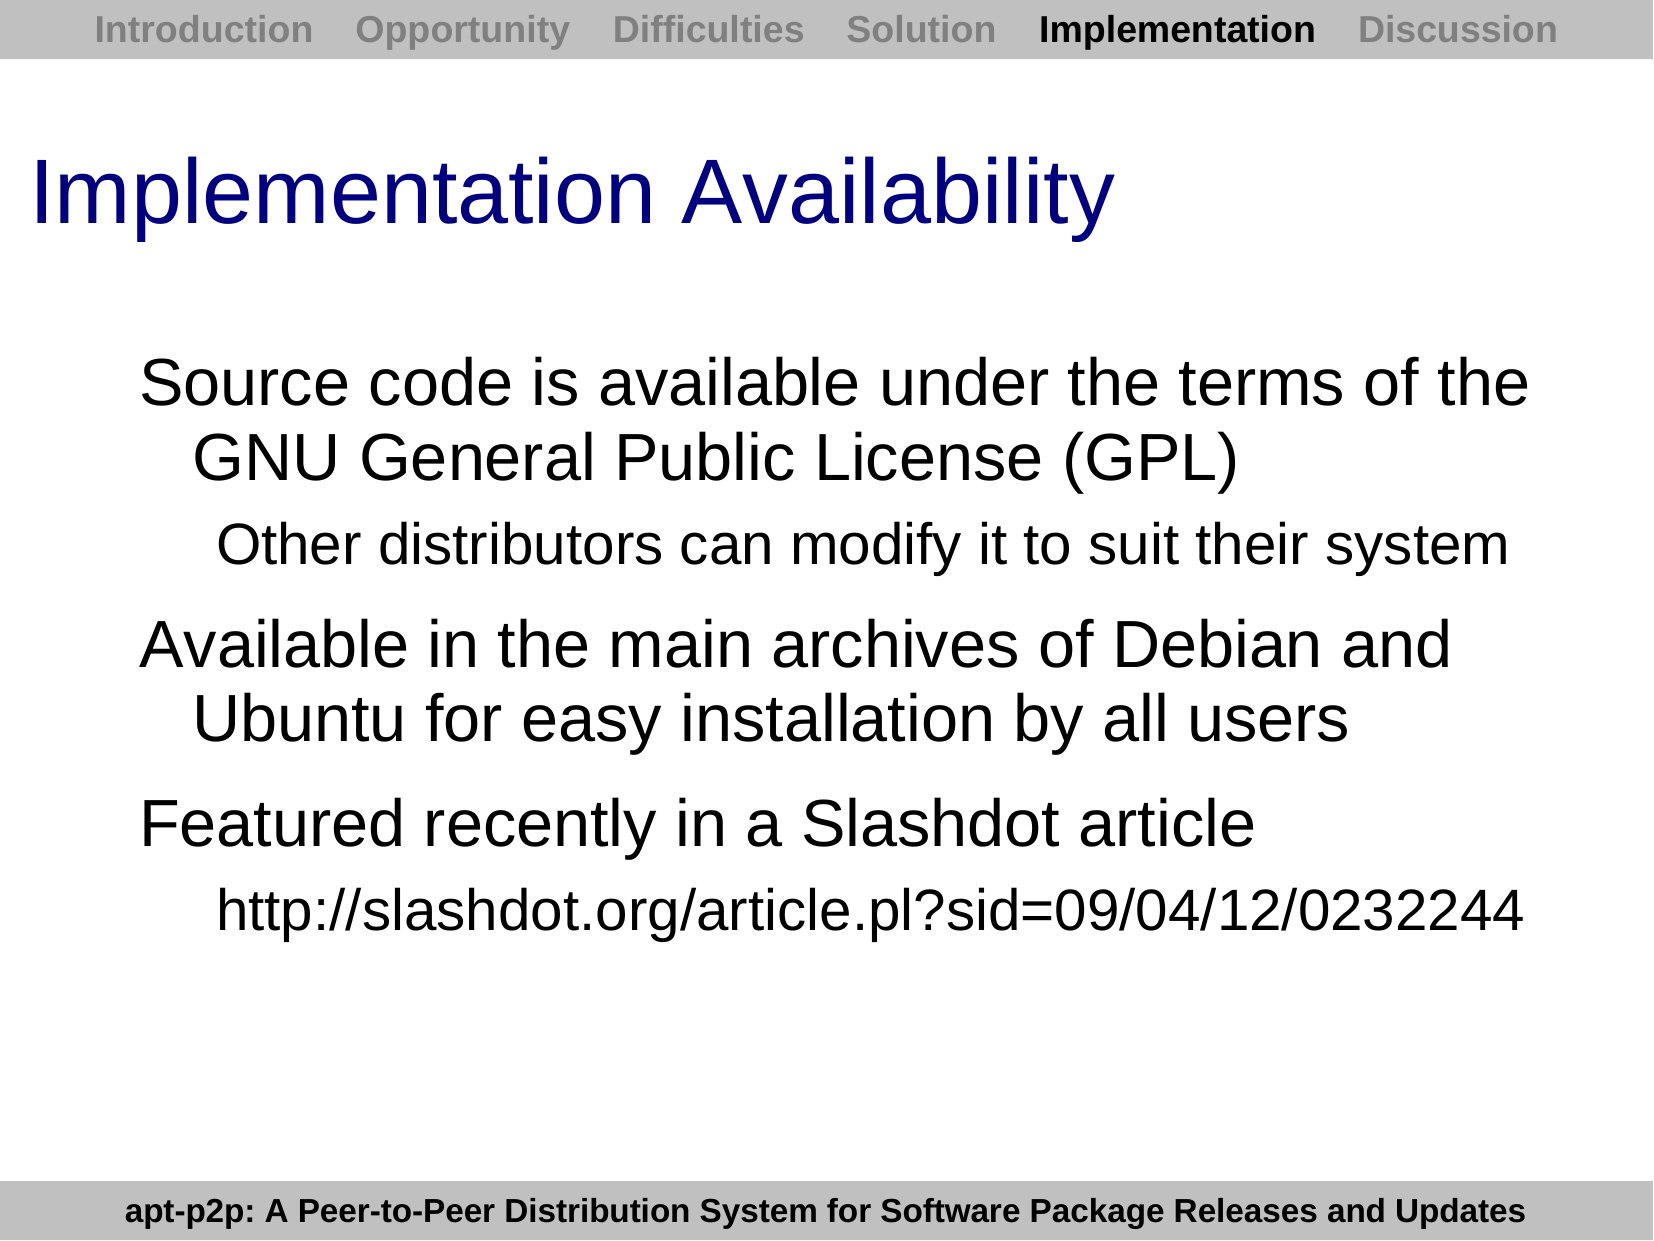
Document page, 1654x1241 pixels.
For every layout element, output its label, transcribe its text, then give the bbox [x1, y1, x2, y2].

title Implementation Availability [29, 88, 1442, 296]
list Source code is available under the terms of the GNU General Public License (GPL) Other distributors can modify it to suit their system Available in the main archives of Debian and Ubuntu for easy installation by all users Featured recently in a Slashdot article http://slashdot.org/article.pl?sid=09/04/12/0232244 [121, 344, 1595, 1127]
